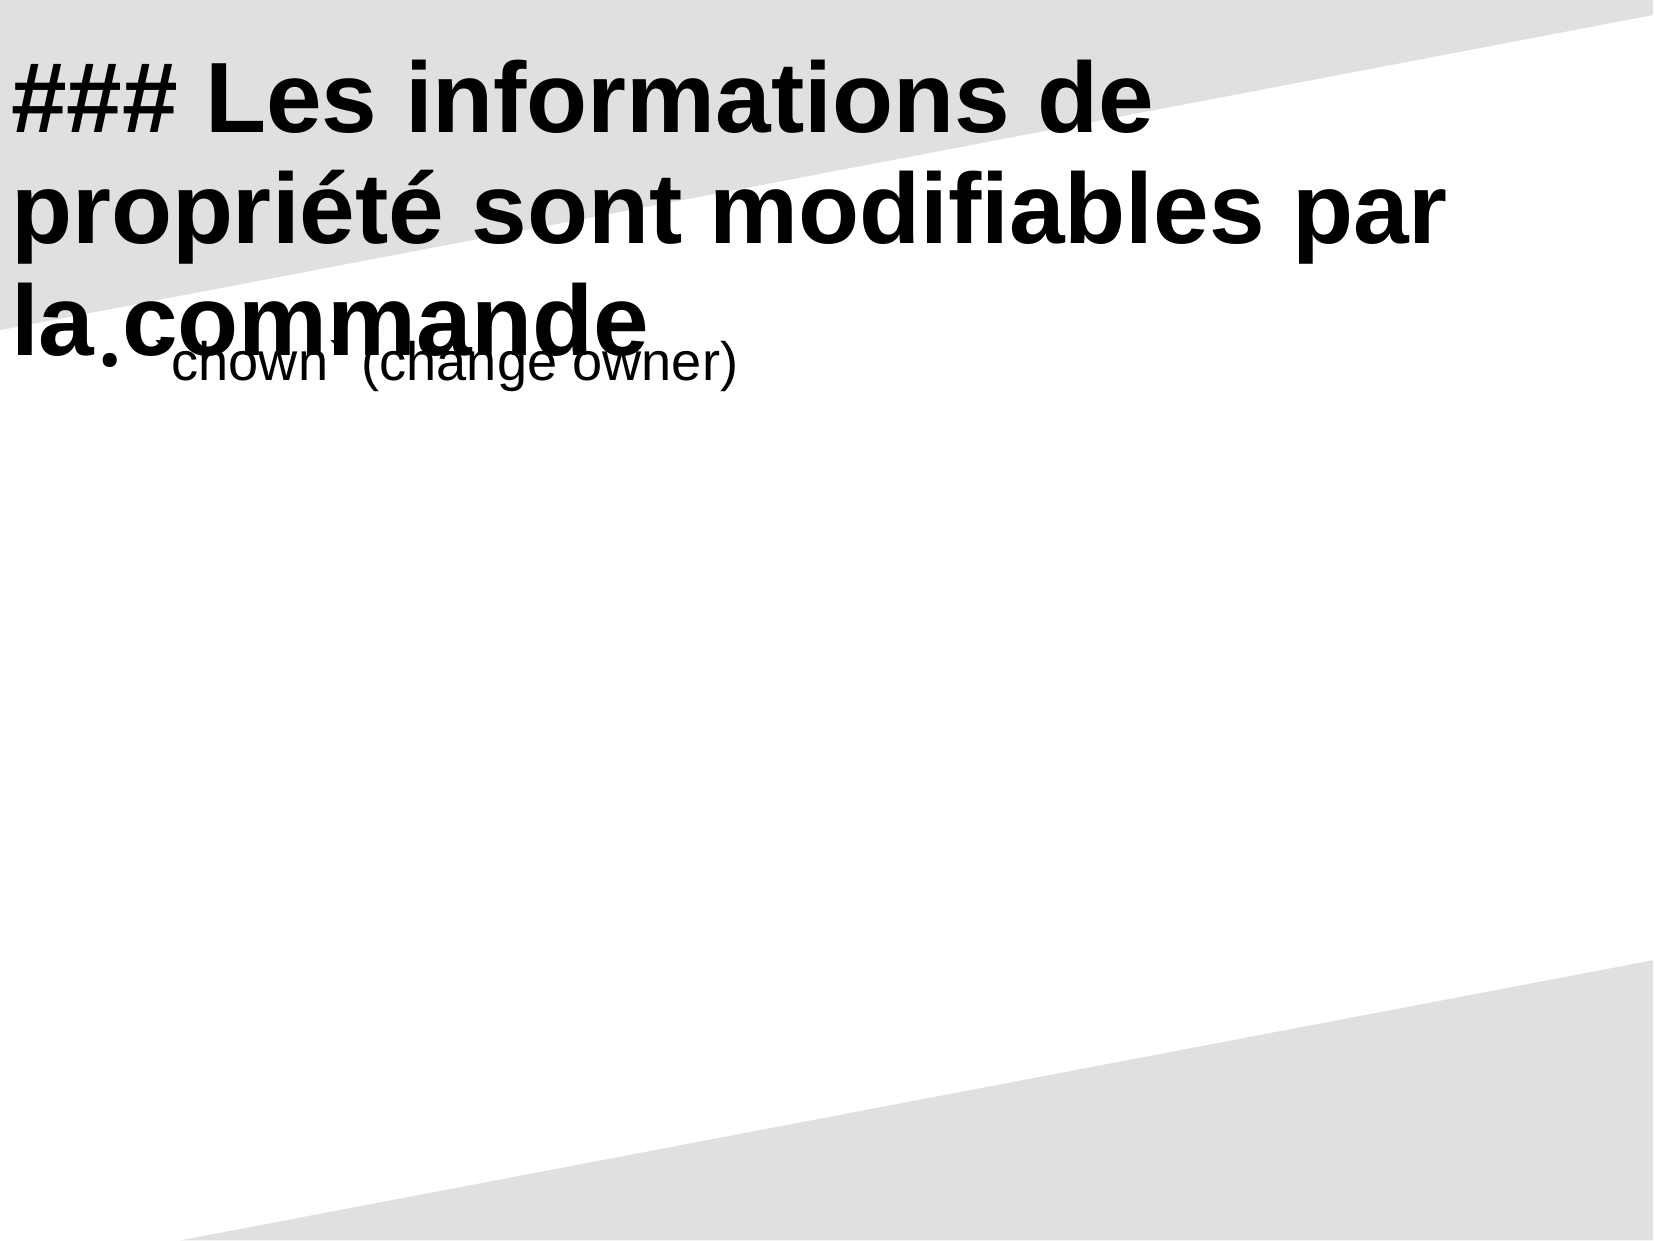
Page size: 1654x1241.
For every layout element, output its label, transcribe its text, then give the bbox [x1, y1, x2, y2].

list `chown` (change owner) [82, 331, 1538, 1052]
title ### Les informations de propriété sont modifiables par la commande [11, 41, 1499, 377]
